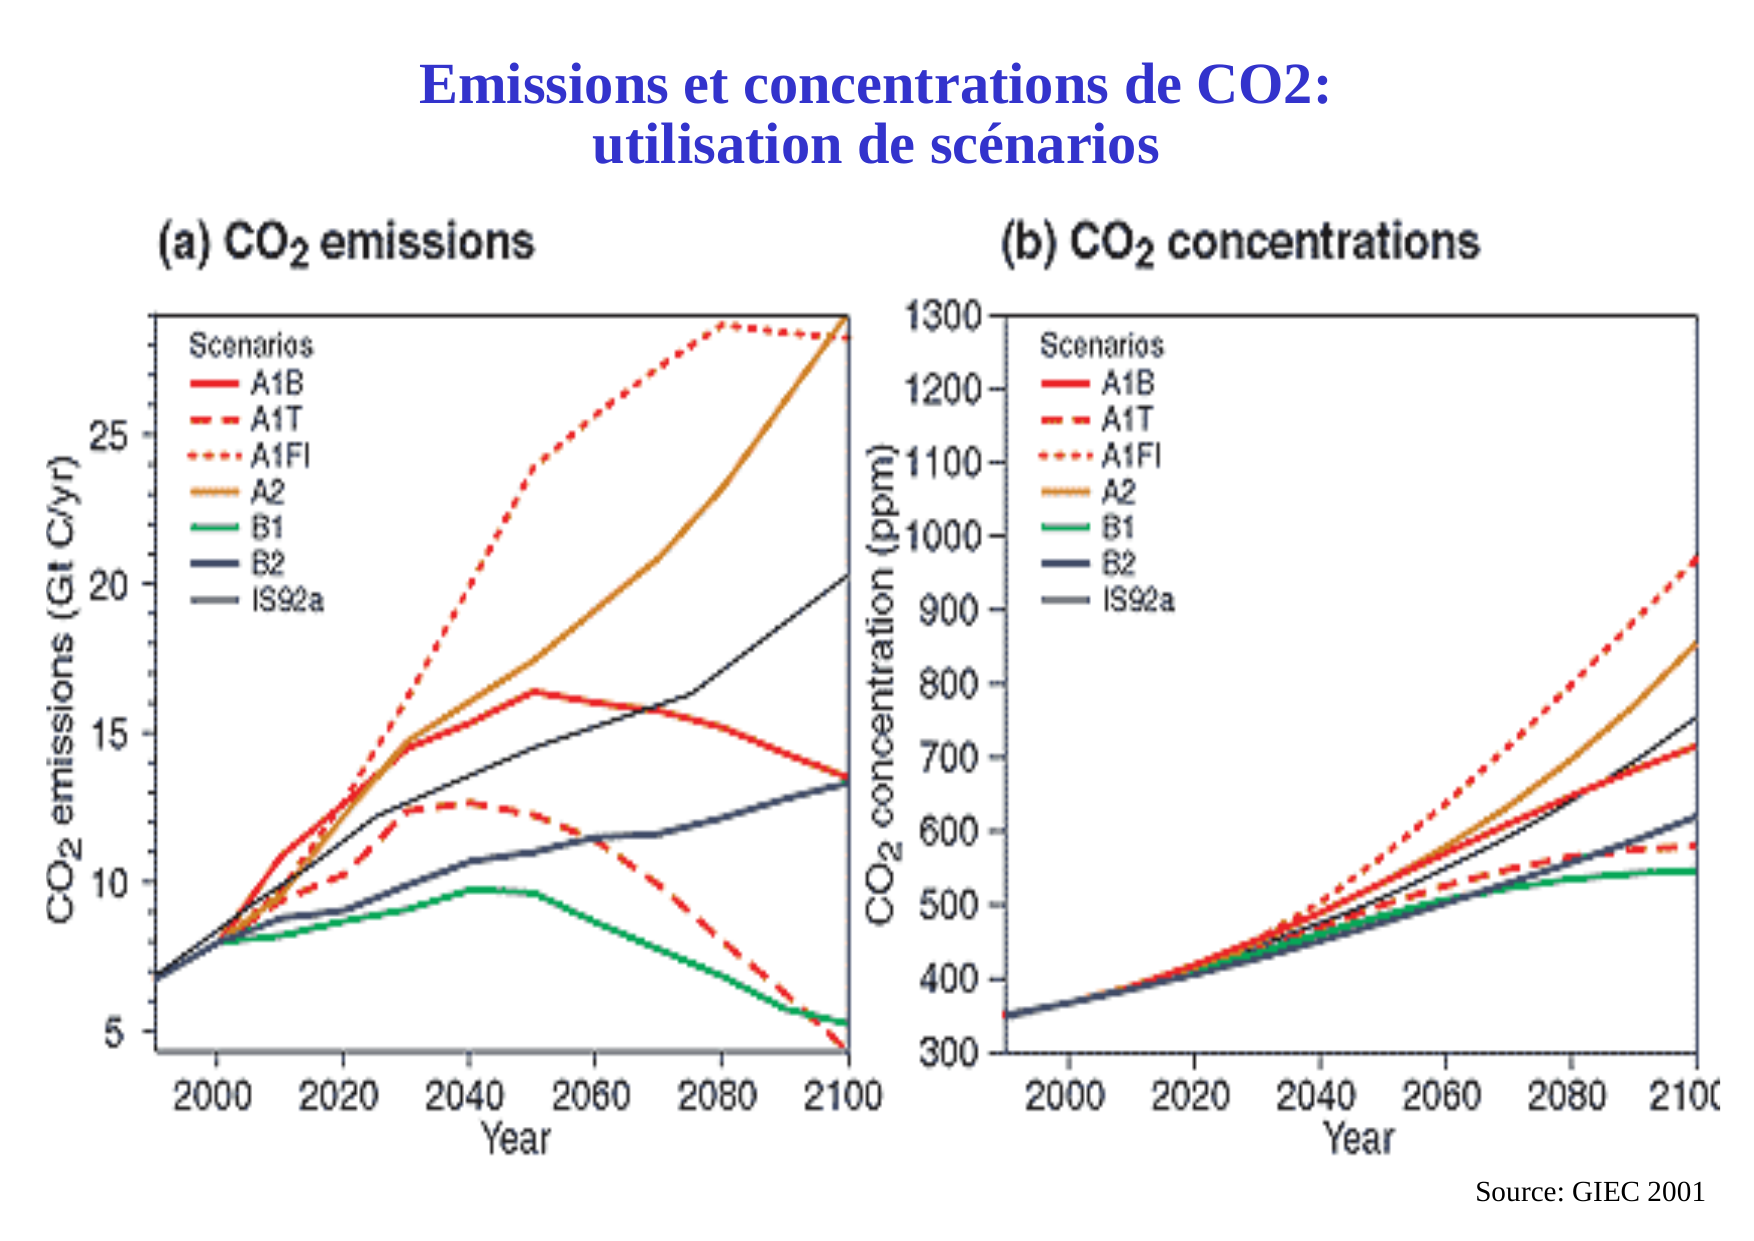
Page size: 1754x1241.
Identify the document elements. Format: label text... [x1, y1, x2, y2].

picture [46, 184, 1721, 1188]
text_box Source: GIEC 2001 [1223, 1169, 1722, 1216]
text_box Emissions et concentrations de CO2: utilisation de scénarios [30, 47, 1723, 184]
